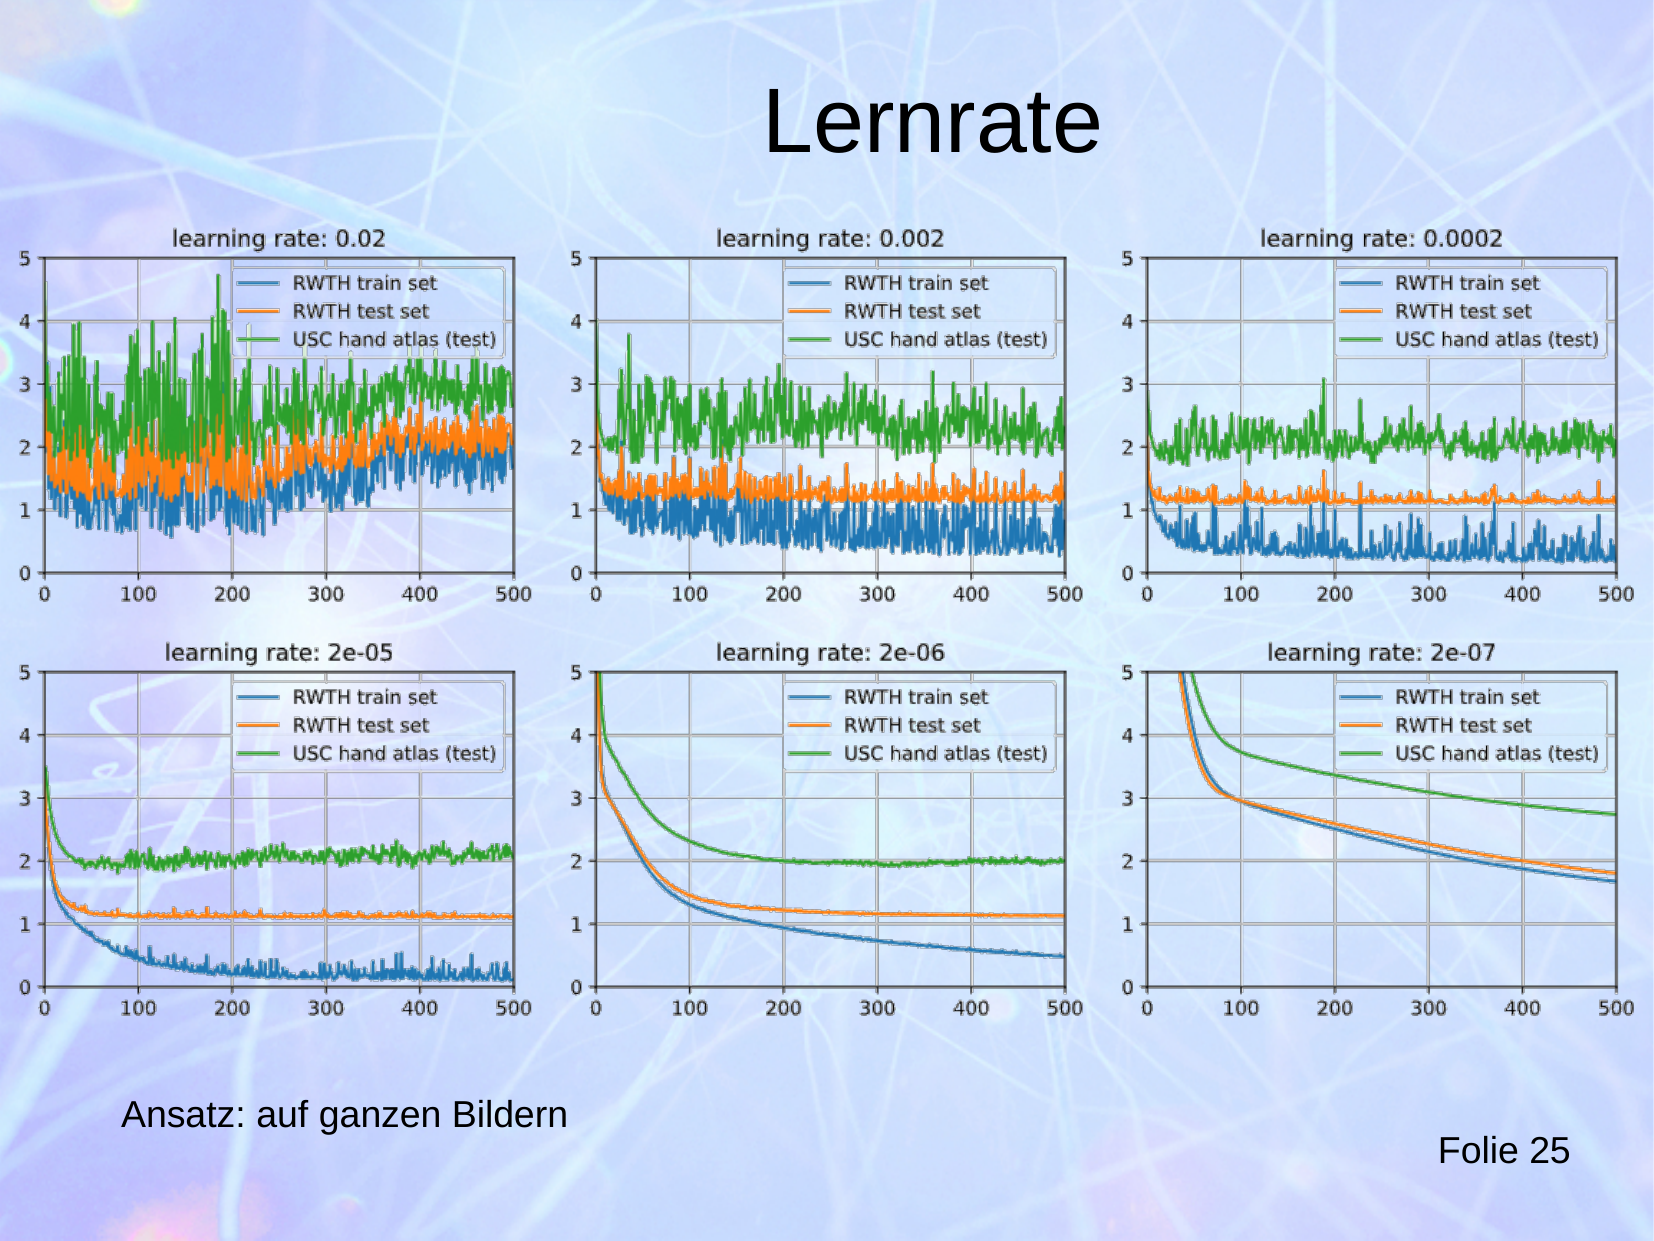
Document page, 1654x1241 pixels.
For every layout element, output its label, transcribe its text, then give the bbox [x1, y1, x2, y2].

text_box Ansatz: auf ganzen Bildern [106, 1086, 615, 1186]
title Lernrate [271, 17, 1595, 211]
picture [0, 0, 1654, 1241]
